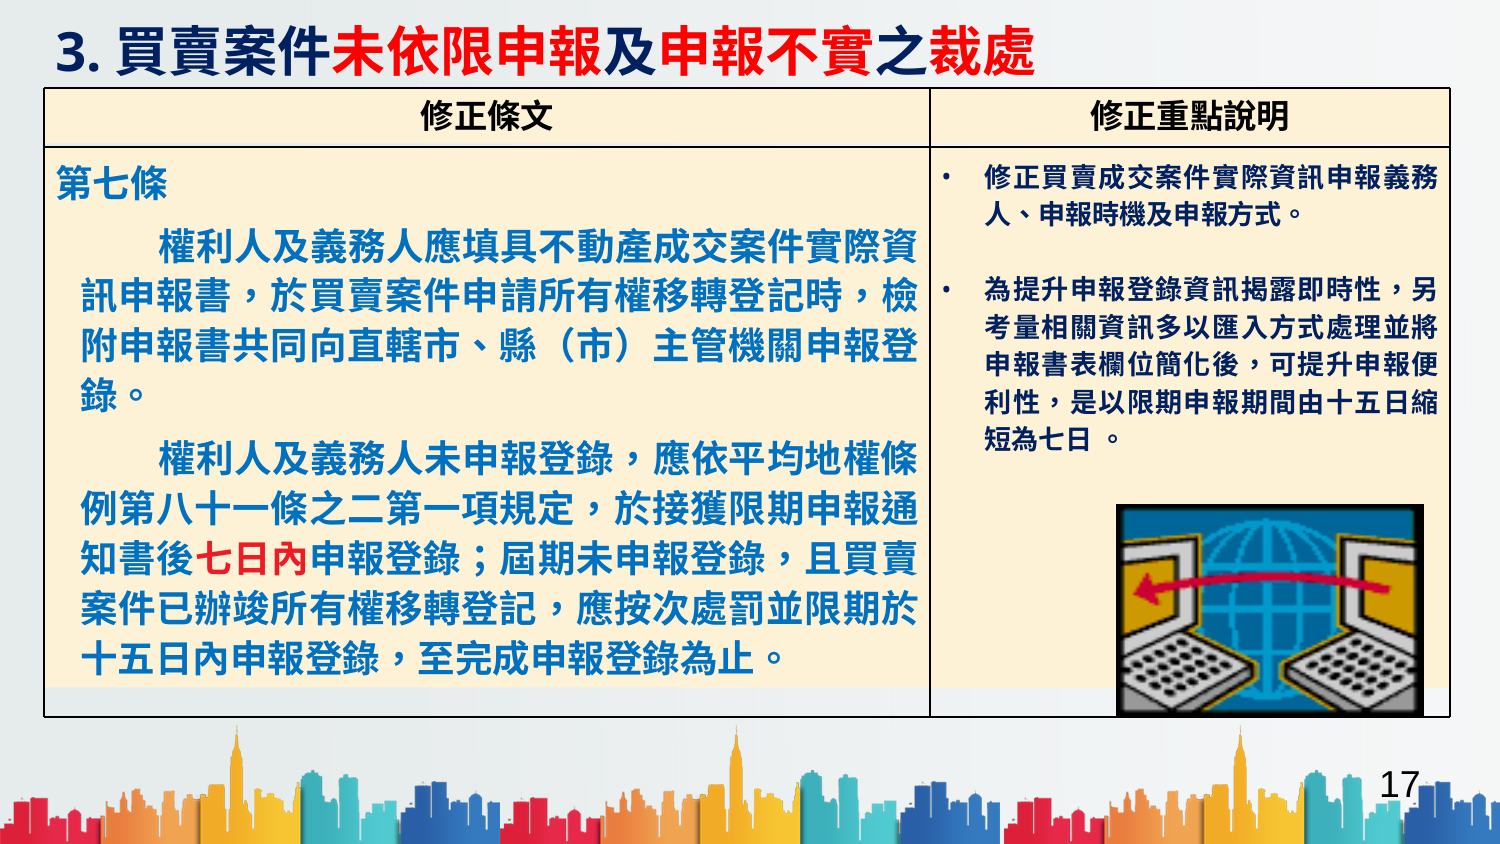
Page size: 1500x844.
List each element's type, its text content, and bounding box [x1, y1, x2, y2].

text_box 修正買賣成交案件實際資訊申報義務人、申報時機及申報方式。 為提升申報登錄資訊揭露即時性，另考量相關資訊多以匯入方式處理並將申報書表欄位簡化後，可提升申報便利性，是以限期申報期間由十五日縮短為七日 。 [931, 148, 1449, 688]
text_box 3.買賣案件未依限申報及申報不實之裁處 [0, 10, 1158, 91]
picture [0, 0, 1500, 844]
text_box 修正條文 [45, 91, 929, 144]
text_box 修正重點說明 [931, 89, 1449, 144]
text_box 17 [1364, 752, 1459, 814]
picture [45, 688, 929, 716]
text_box 第七條 權利人及義務人應填具不動產成交案件實際資訊申報書，於買賣案件申請所有權移轉登記時，檢附申報書共同向直轄市、縣（市）主管機關申報登錄。 權利人及義務人未申報登錄，應依平均地權條例第八十一條之二第一項規定，於接獲限期申報通知書後七日內申報登錄；屆期未申報登錄，且買賣案件已辦竣所有權移轉登記，應按次處罰並限期於十五日內申報登錄，至完成申報登錄為止。 [45, 148, 929, 688]
